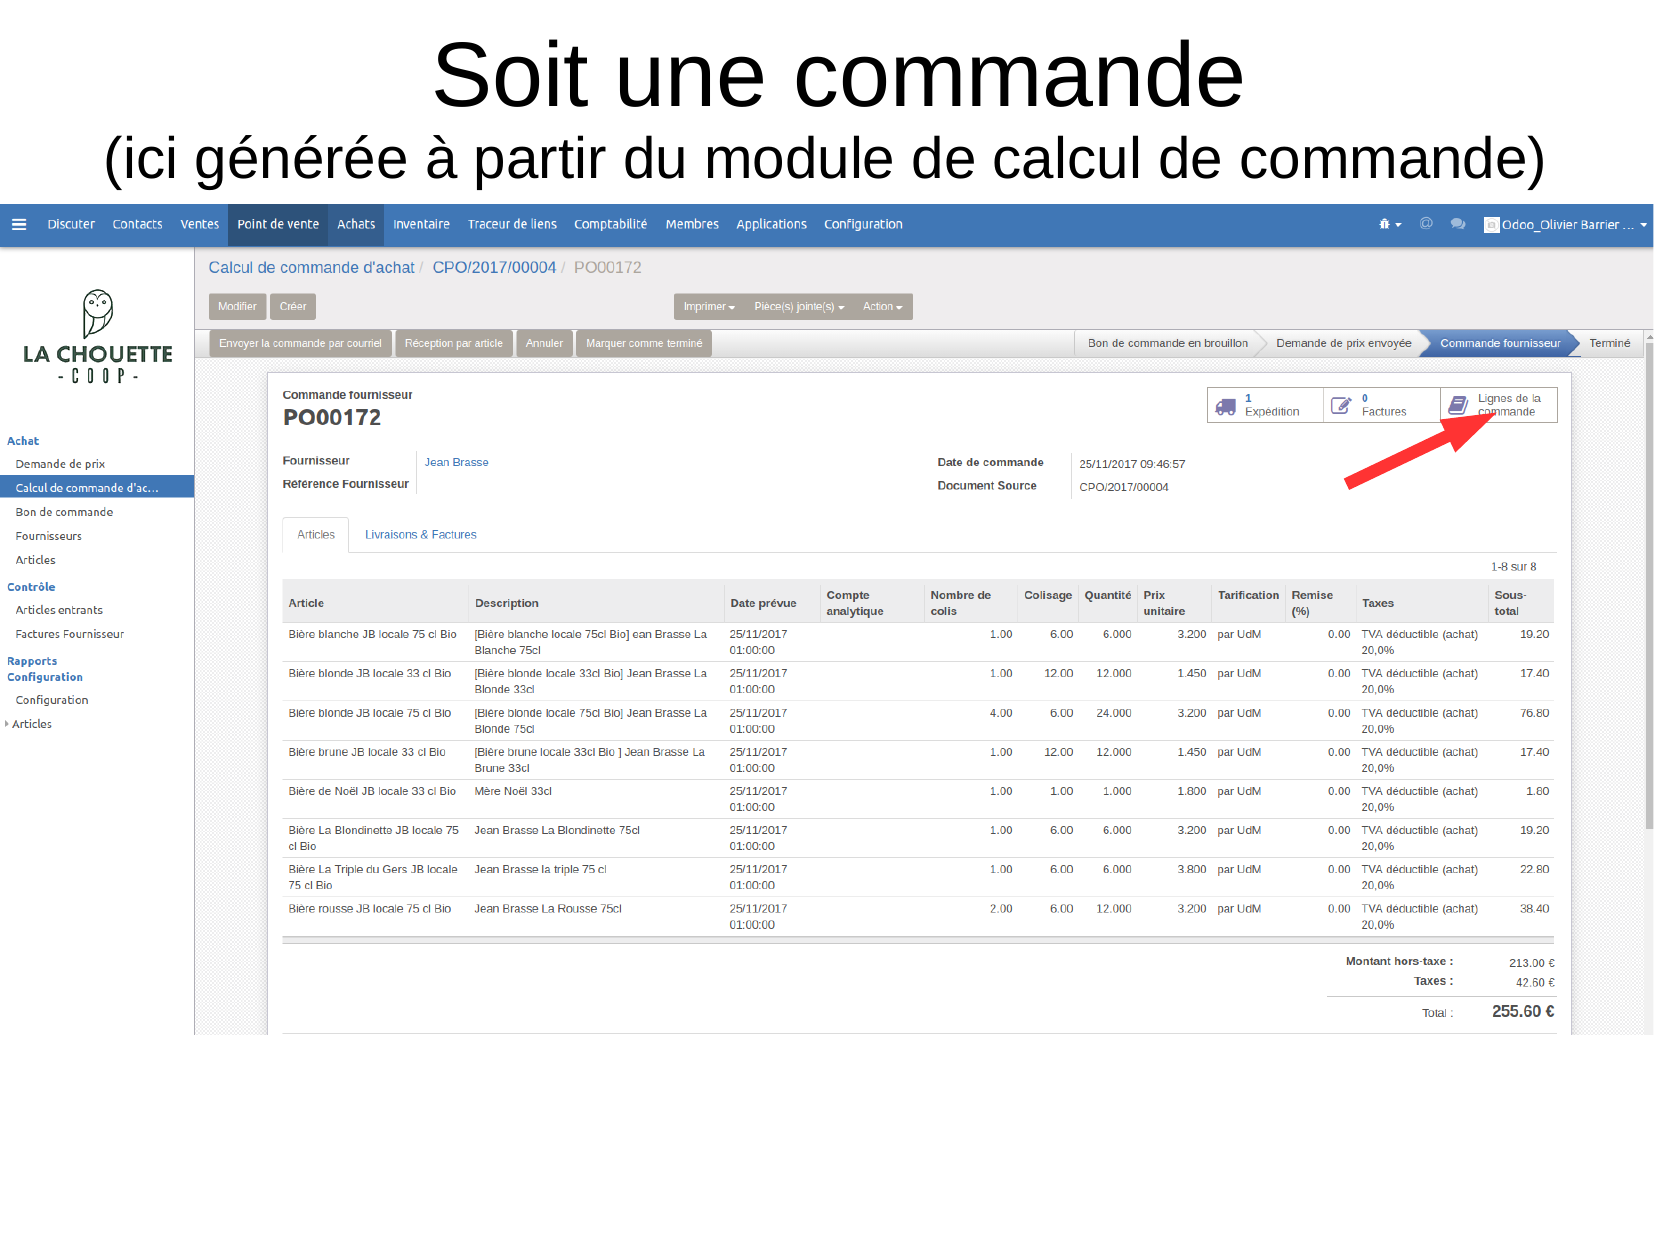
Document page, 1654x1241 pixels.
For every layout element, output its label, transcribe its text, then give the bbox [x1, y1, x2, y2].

title Soit une commande (ici générée à partir du module de calcul de commande) [82, 23, 1571, 191]
picture [0, 204, 1654, 1035]
